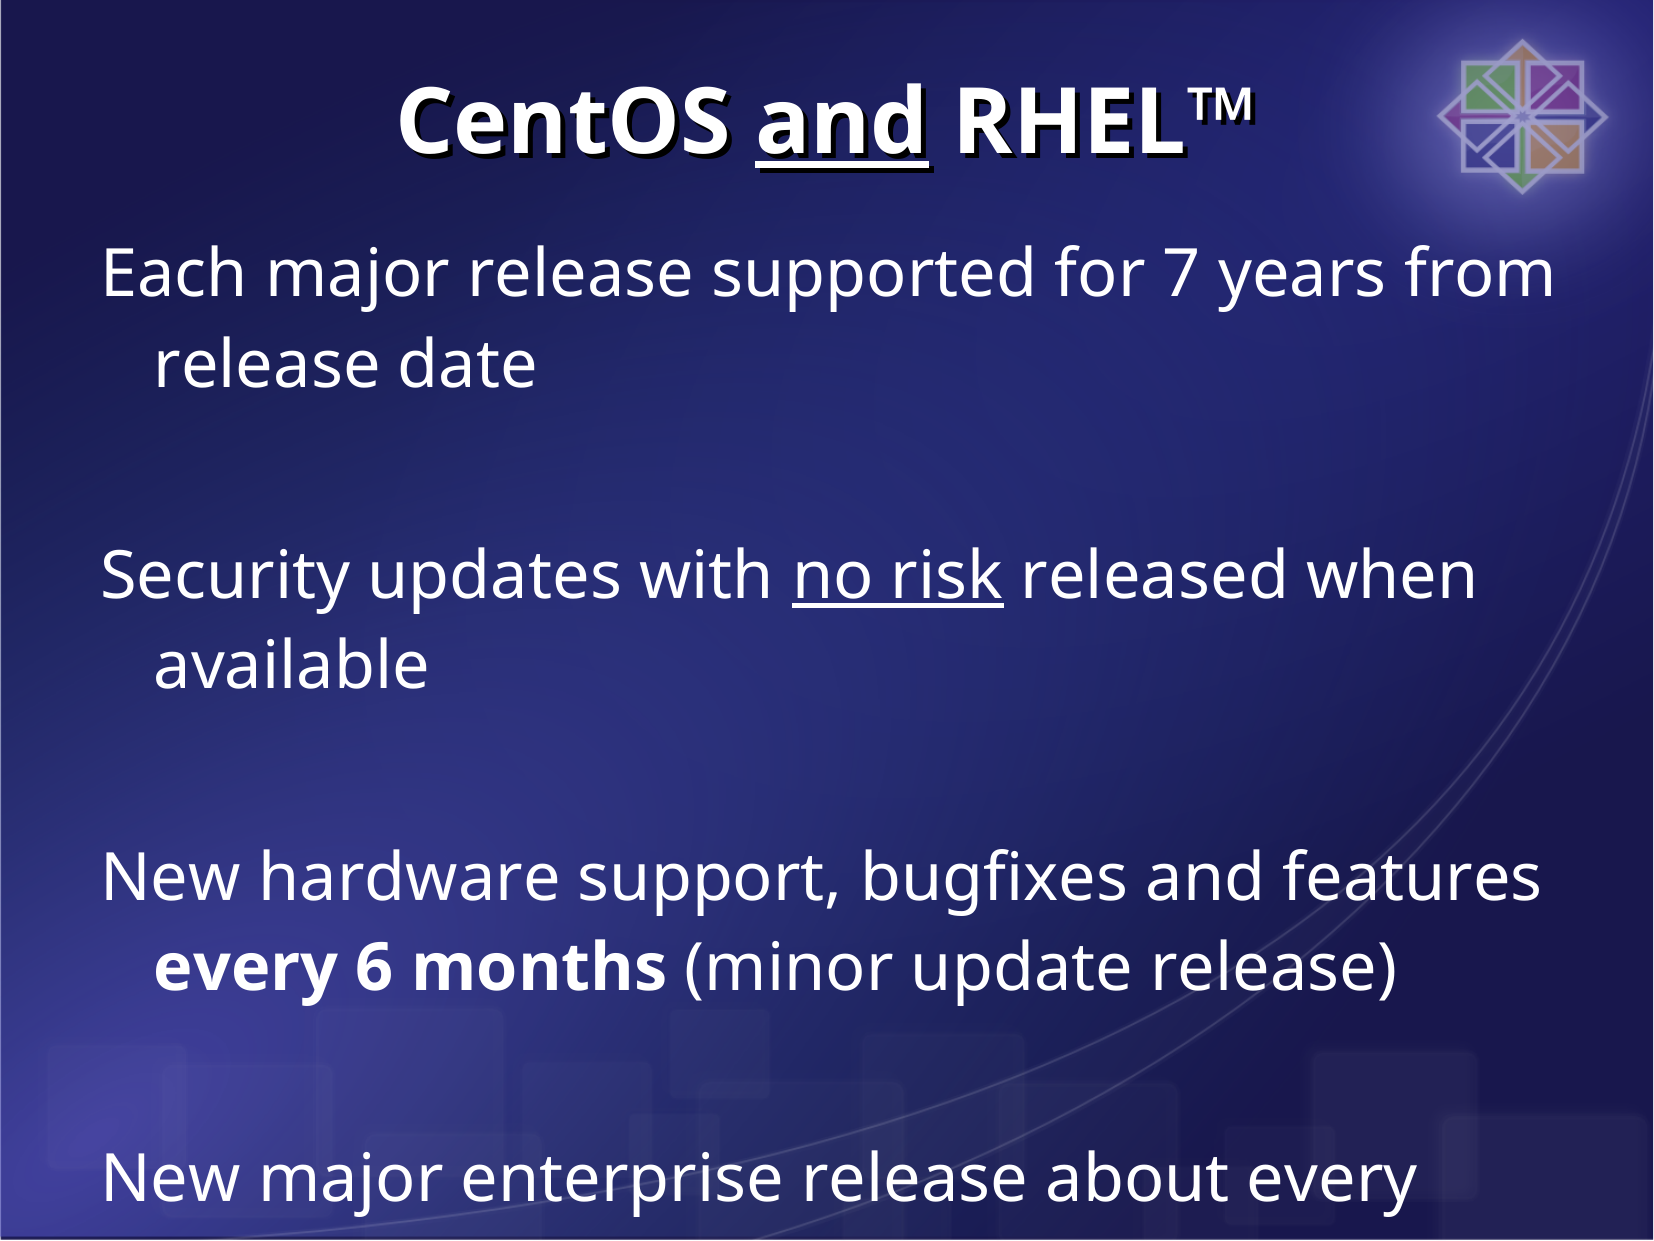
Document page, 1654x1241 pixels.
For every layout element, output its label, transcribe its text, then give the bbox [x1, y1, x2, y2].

picture [0, 0, 1654, 1241]
list Each major release supported for 7 years from release date Security updates with no risk released when available New hardware support, bugfixes and features every 6 months (minor update release) New major enterprise release about every 24 months [82, 225, 1571, 1203]
title CentOS and RHEL™ [82, 49, 1571, 188]
